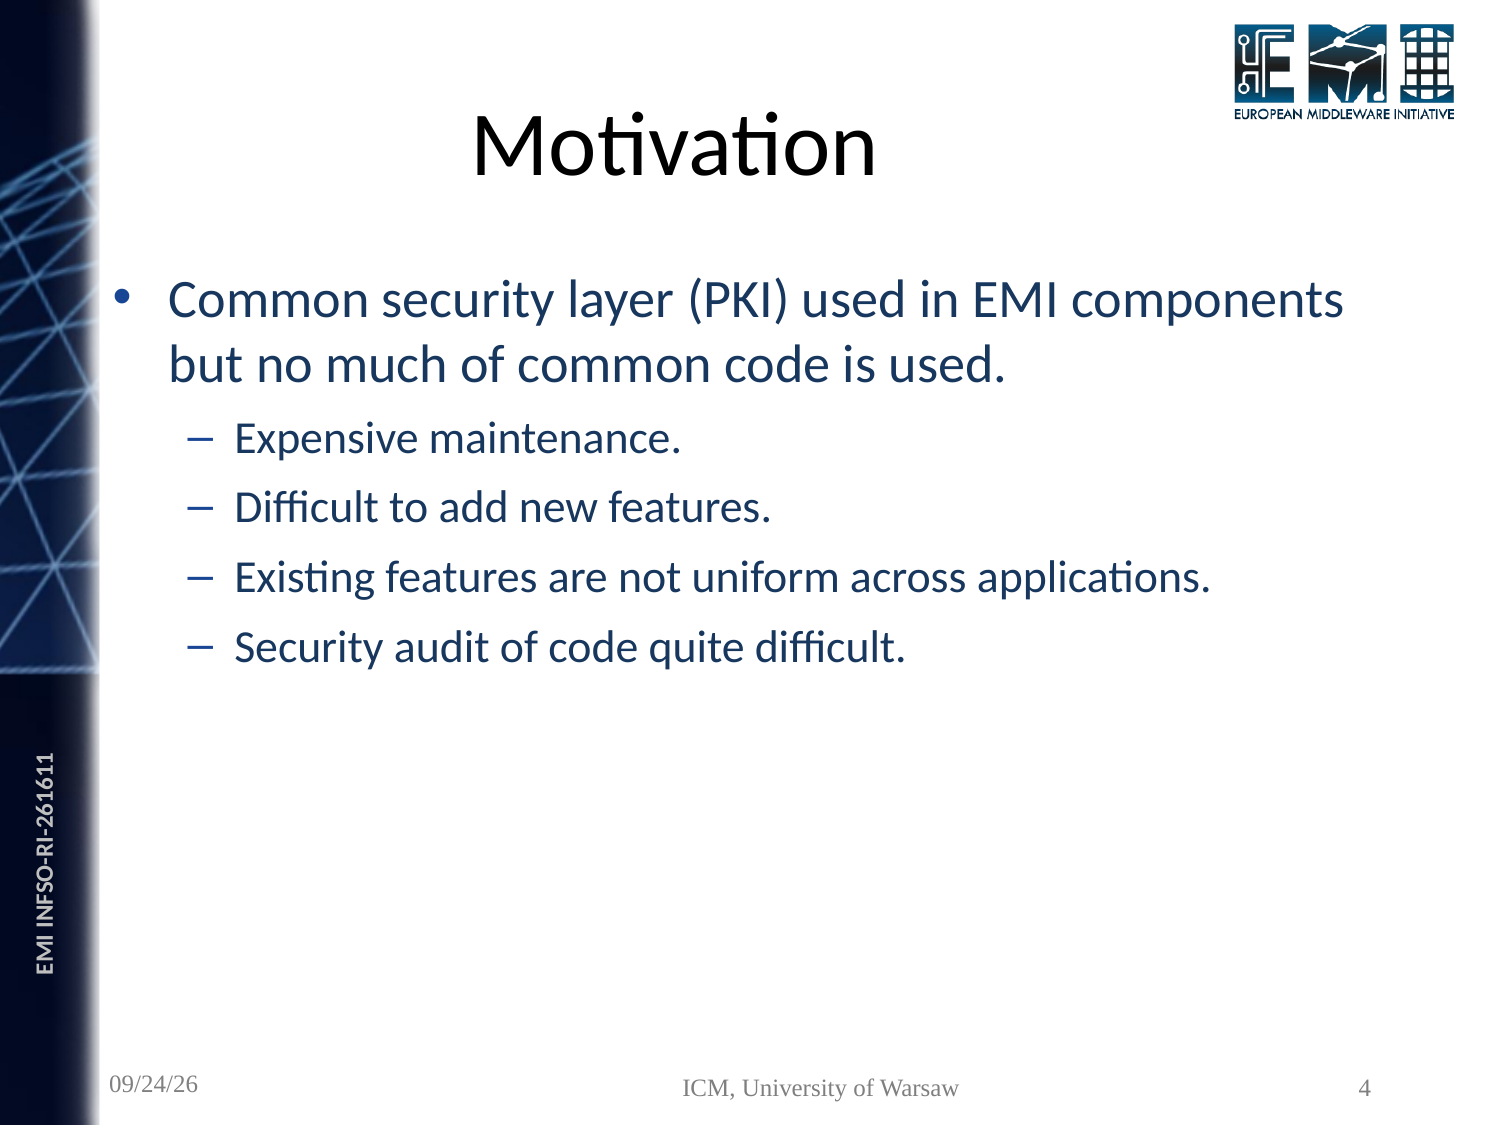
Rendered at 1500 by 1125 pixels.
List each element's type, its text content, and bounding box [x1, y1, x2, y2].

picture [1185, 8, 1500, 140]
title Motivation [112, 44, 1238, 233]
picture [0, 0, 111, 1125]
list Common security layer (PKI) used in EMI components but no much of common code is used. Expensive maintenance. Difficult to add new features. Existing features are not uniform across applications. Security audit of code quite difficult. [112, 263, 1425, 1006]
